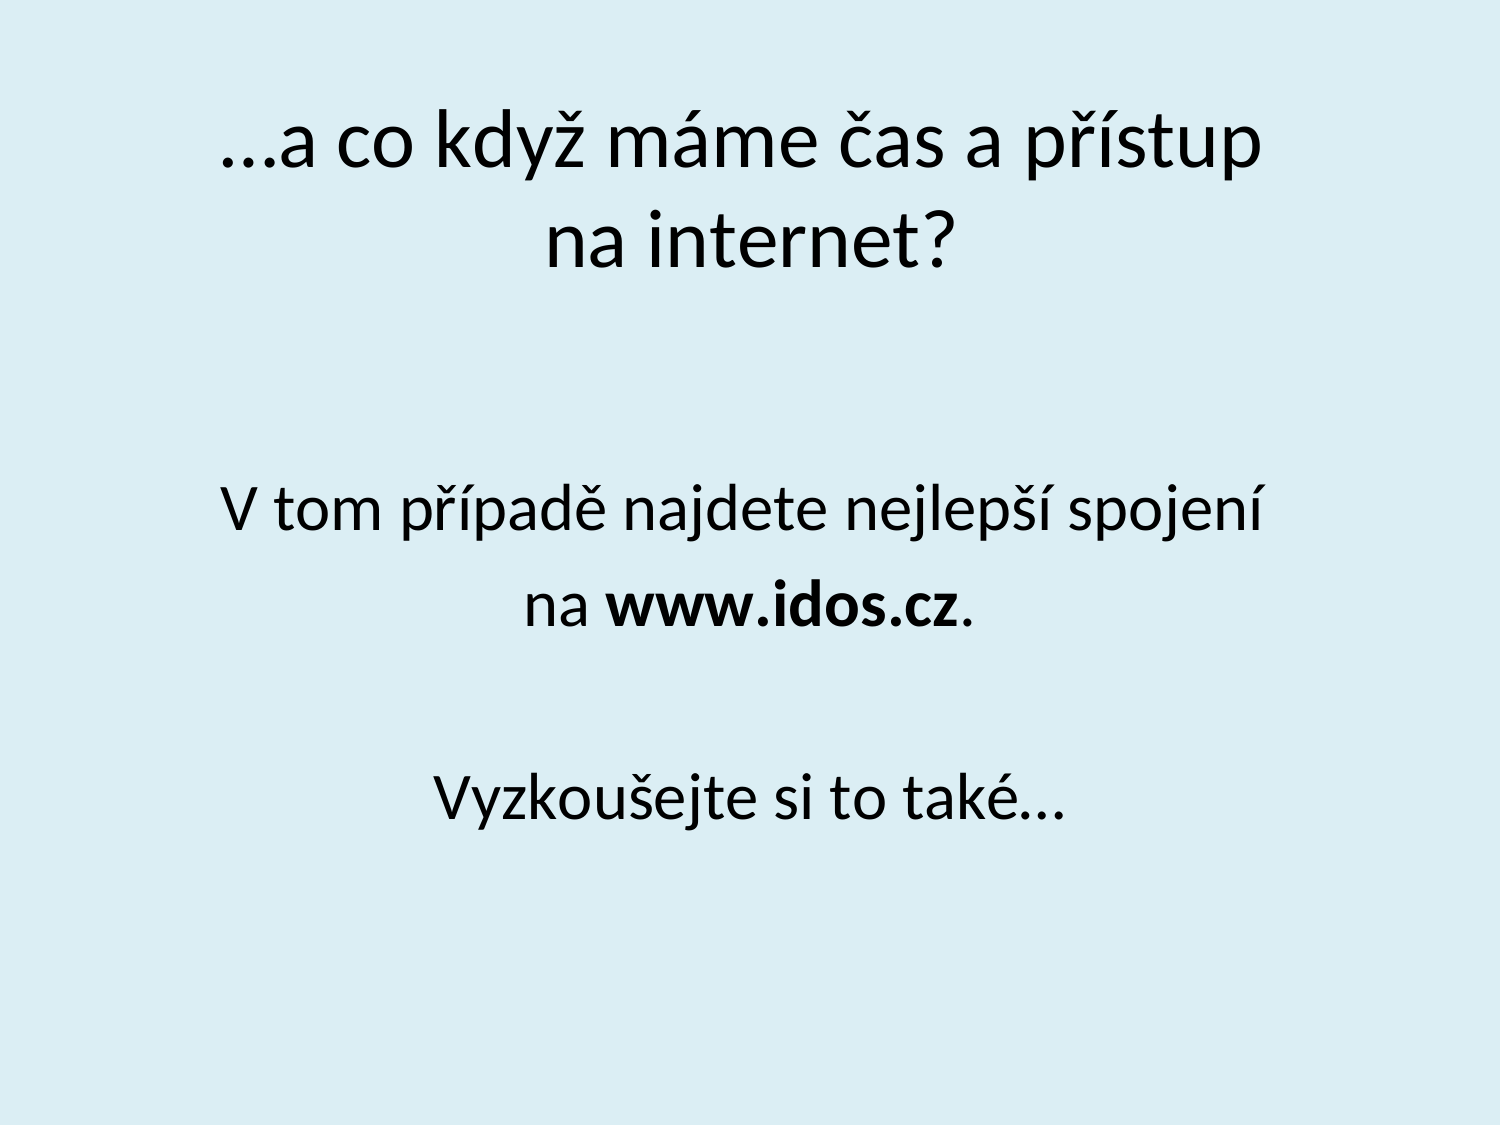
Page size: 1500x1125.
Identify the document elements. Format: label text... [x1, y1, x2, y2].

title …a co když máme čas a přístup na internet? [76, 76, 1427, 292]
list V tom případě najdete nejlepší spojení na www.idos.cz. Vyzkoušejte si to také… [75, 262, 1426, 1006]
